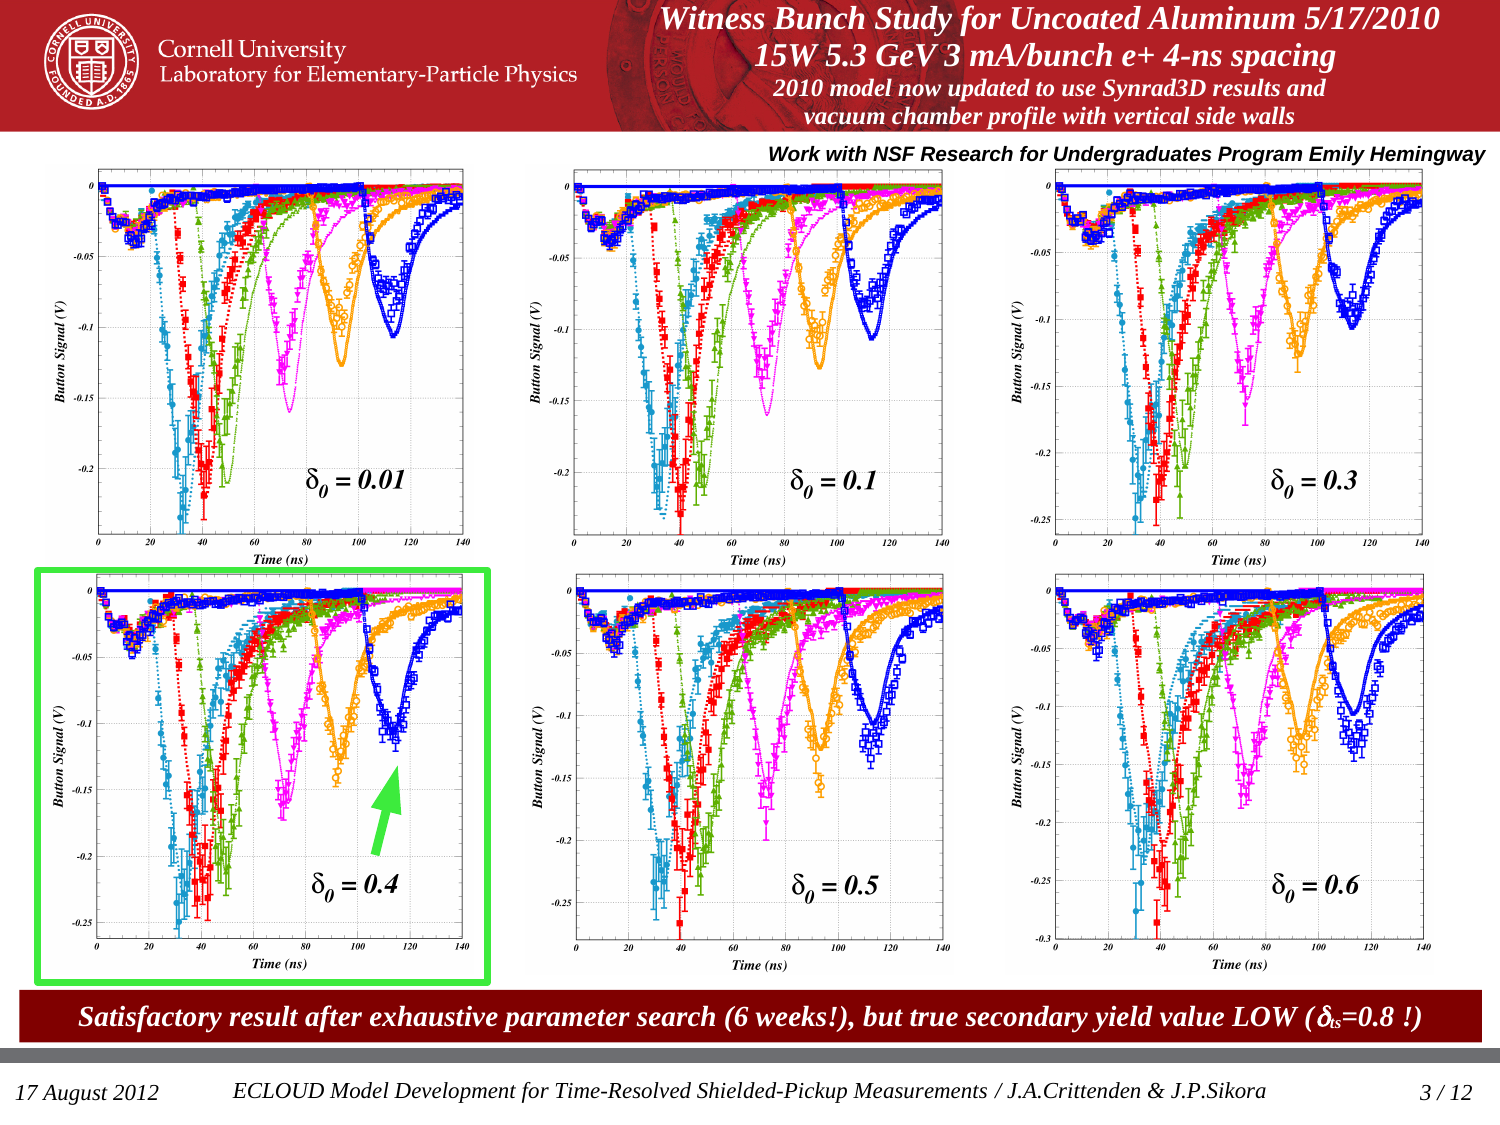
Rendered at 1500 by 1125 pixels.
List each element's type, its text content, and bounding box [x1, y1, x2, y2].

picture [1005, 174, 1434, 976]
picture [0, 0, 600, 132]
text_box Witness Bunch Study for Uncoated Aluminum 5/17/2010 15W 5.3 GeV 3 mA/bunch e+ 4-ns spacing 2010 model now updated to use Synrad3D results and vacuum chamber profile with vertical side walls [600, 0, 1500, 136]
text_box Satisfactory result after exhaustive parameter search (6 weeks!), but true secondary yield value LOW (dts=0.8 !) [19, 989, 1482, 1043]
picture [45, 164, 474, 567]
picture [45, 573, 474, 976]
text_box Work with NSF Research for Undergraduates Program Emily Hemingway [637, 135, 1500, 174]
picture [525, 164, 954, 976]
